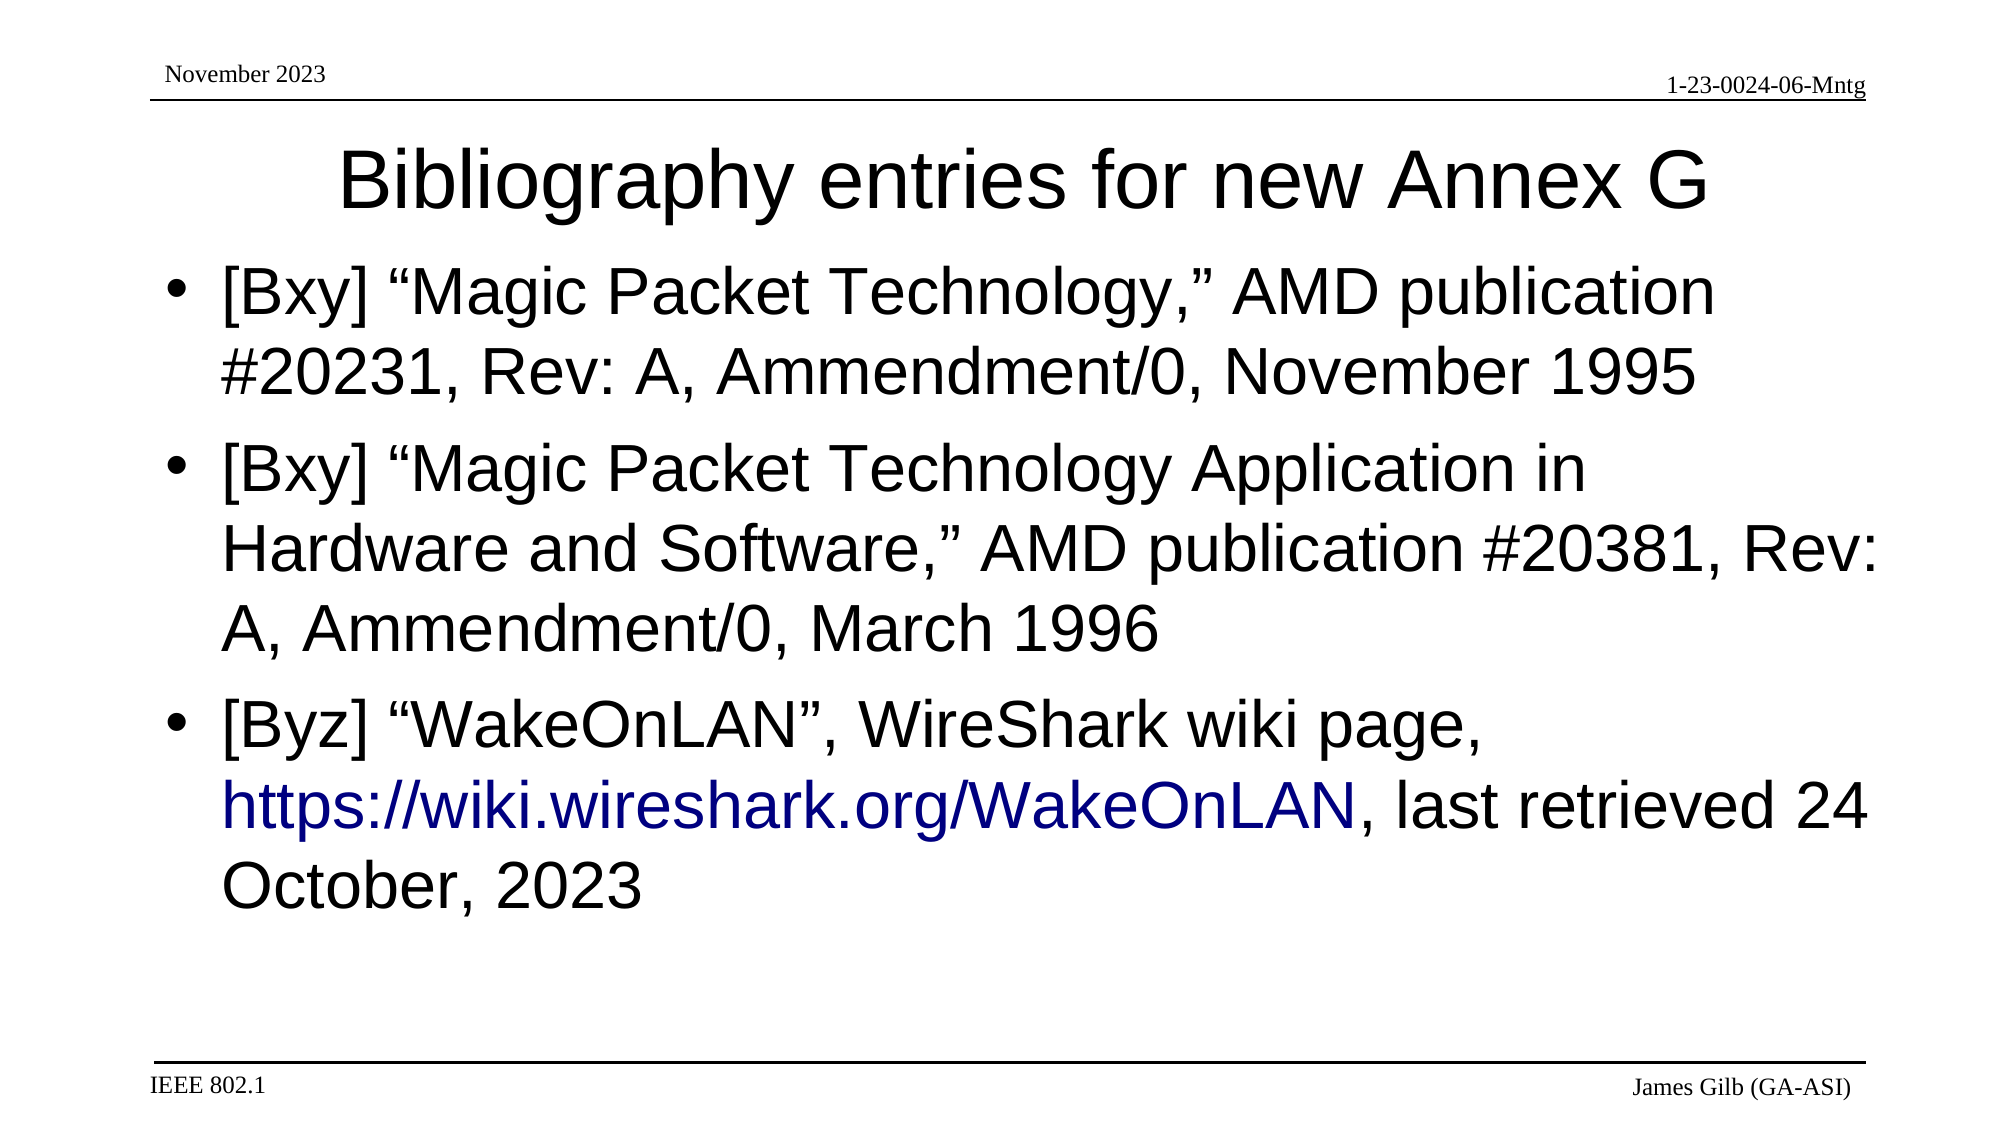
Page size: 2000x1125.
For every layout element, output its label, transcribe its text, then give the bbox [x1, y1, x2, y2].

list [Bxy] “Magic Packet Technology,” AMD publication #20231, Rev: A, Ammendment/0, November 1995 [Bxy] “Magic Packet Technology Application in Hardware and Software,” AMD publication #20381, Rev: A, Ammendment/0, March 1996 [Byz] “WakeOnLAN”, WireShark wiki page, https://wiki.wireshark.org/WakeOnLAN, last retrieved 24 October, 2023 [149, 239, 1900, 1051]
title Bibliography entries for new Annex G [149, 112, 1900, 238]
